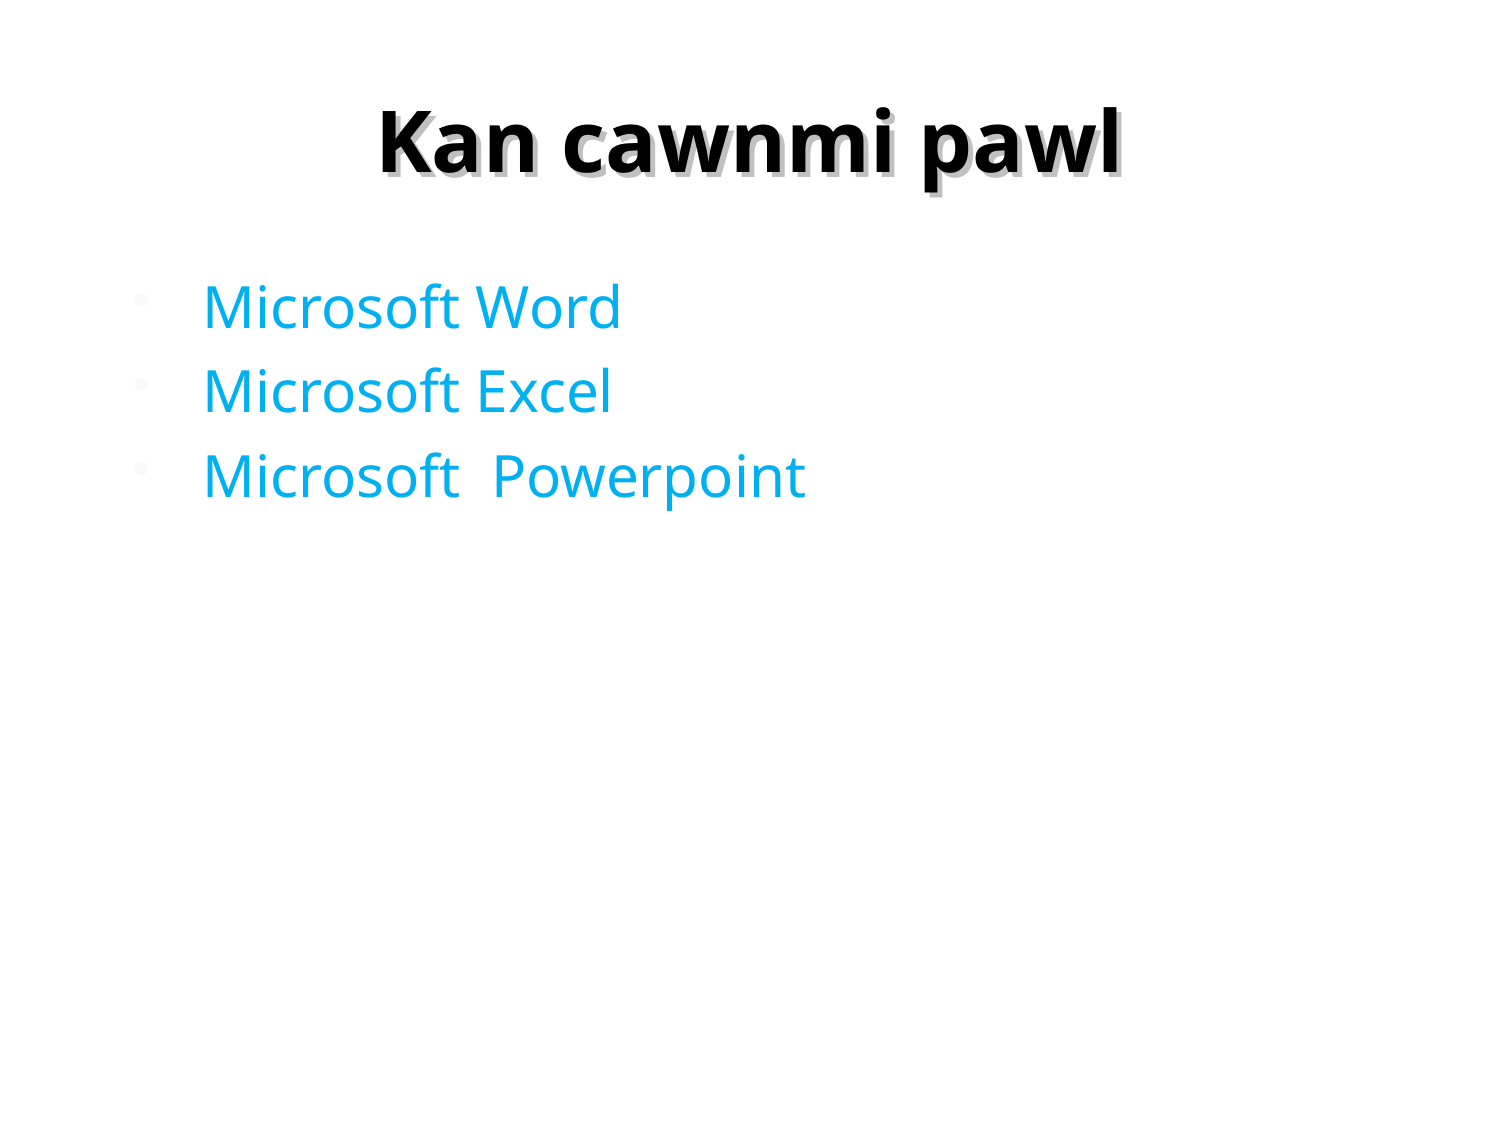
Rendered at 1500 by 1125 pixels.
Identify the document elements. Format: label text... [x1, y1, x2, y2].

list Microsoft Word Microsoft Excel Microsoft Powerpoint [75, 262, 1426, 1036]
title Kan cawnmi pawl [75, 45, 1426, 233]
